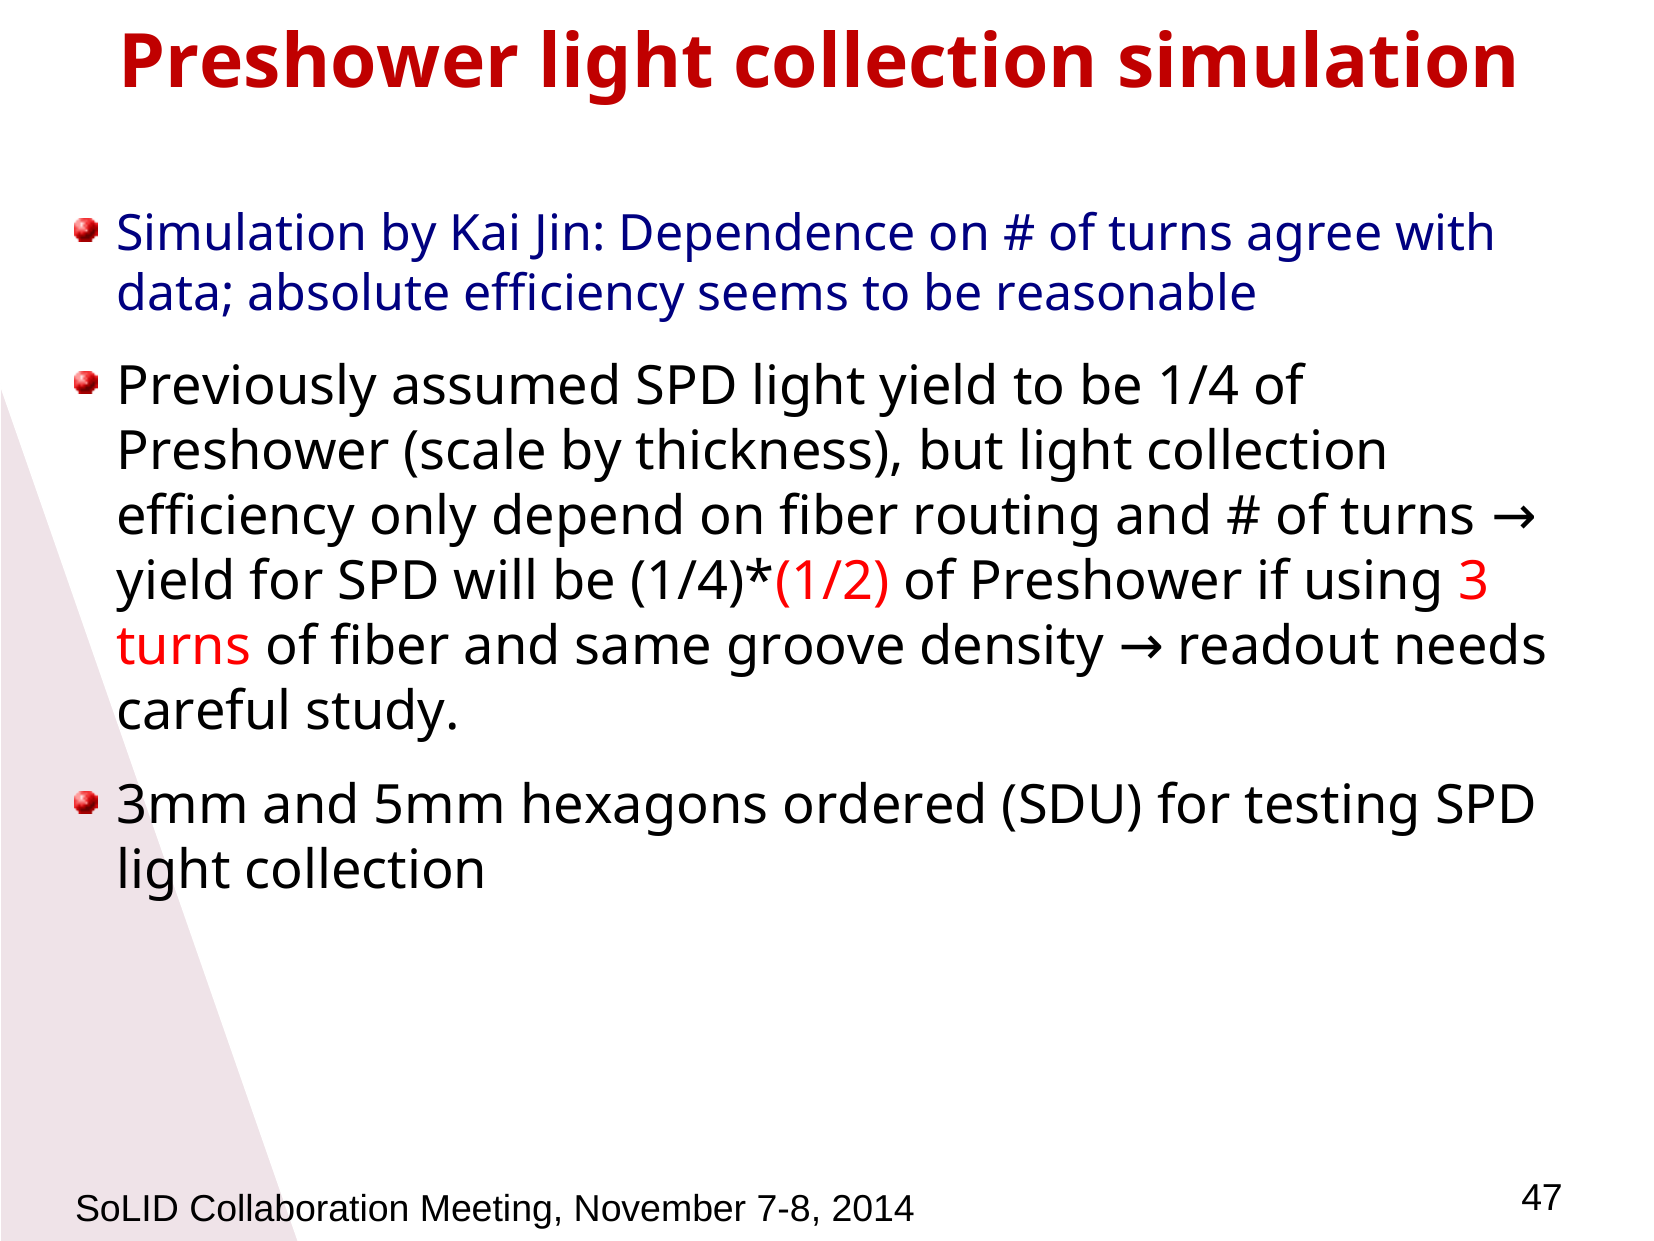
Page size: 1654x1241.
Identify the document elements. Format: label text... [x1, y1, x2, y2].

title Preshower light collection simulation [68, 13, 1571, 152]
text_box Simulation by Kai Jin: Dependence on # of turns agree with data; absolute efficiency seems to be reasonable Previously assumed SPD light yield to be 1/4 of Preshower (scale by thickness), but light collection efficiency only depend on fiber routing and # of turns → yield for SPD will be (1/4)*(1/2) of Preshower if using 3 turns of fiber and same groove density → readout needs careful study. 3mm and 5mm hexagons ordered (SDU) for testing SPD light collection [37, 192, 1602, 908]
